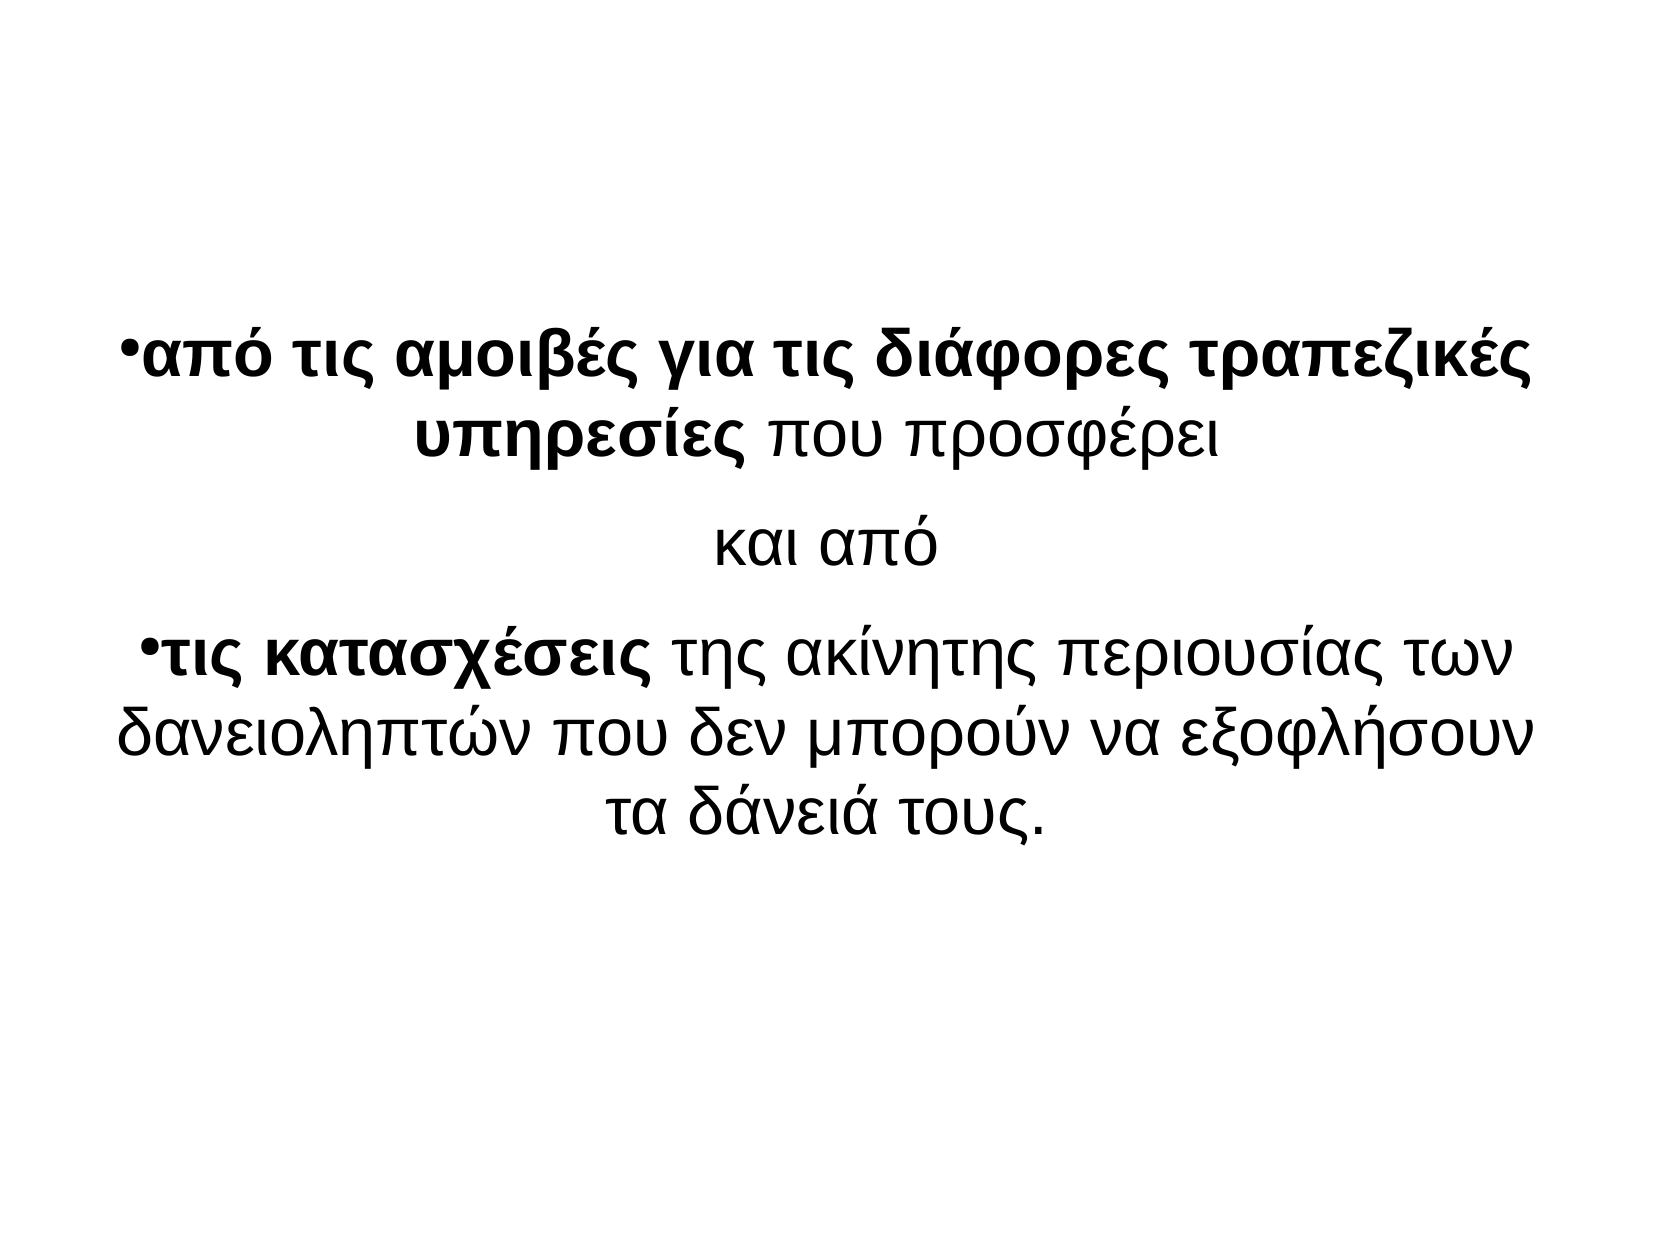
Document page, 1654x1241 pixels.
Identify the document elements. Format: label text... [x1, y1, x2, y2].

subtitle από τις αμοιβές για τις διάφορες τραπεζικές υπηρεσίες που προσφέρει και από τις κατασχέσεις της ακίνητης περιουσίας των δανειοληπτών που δεν μπορούν να εξοφλήσουν τα δάνειά τους. [82, 56, 1571, 1102]
